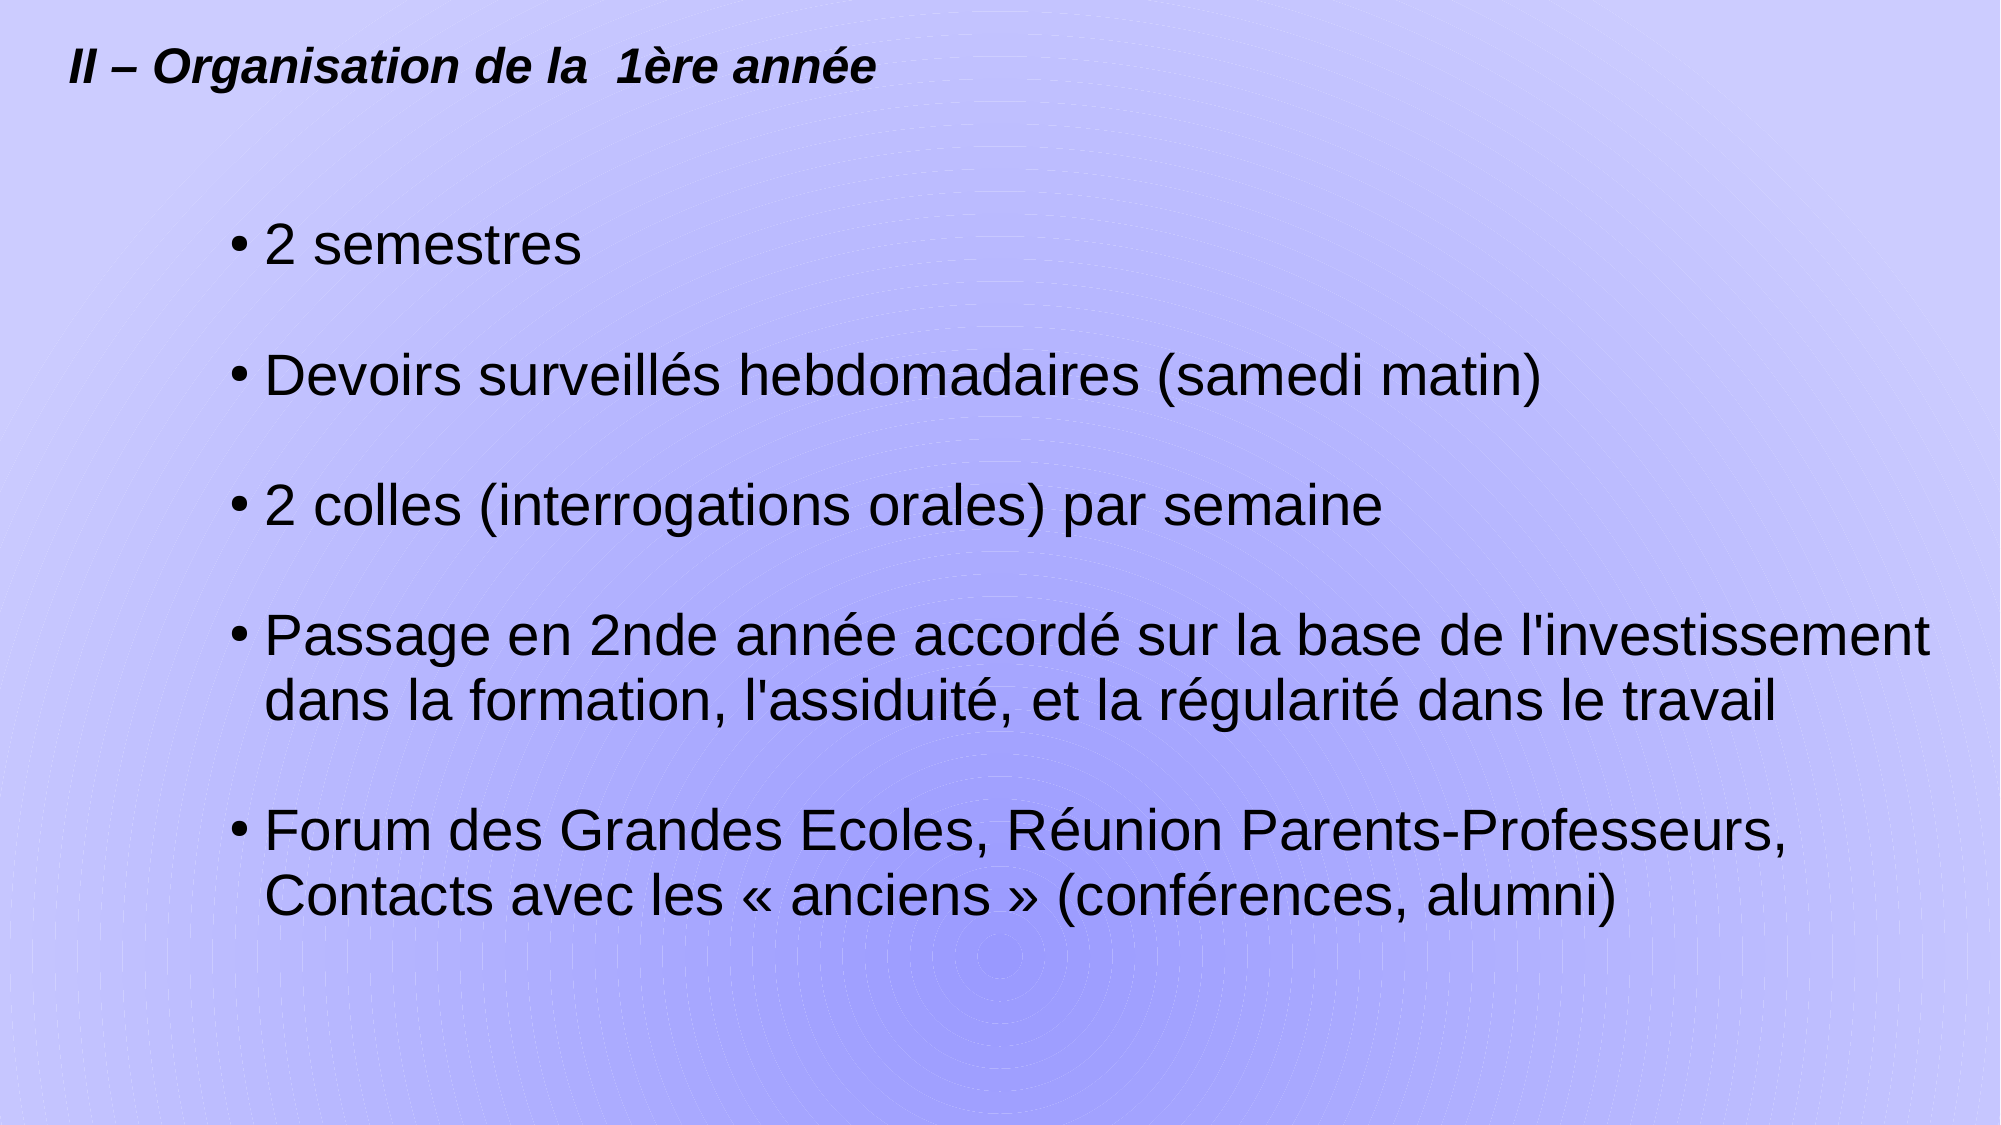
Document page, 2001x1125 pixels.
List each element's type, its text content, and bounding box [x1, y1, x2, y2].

text_box 2 semestres Devoirs surveillés hebdomadaires (samedi matin) 2 colles (interrogations orales) par semaine Passage en 2nde année accordé sur la base de l'investissement dans la formation, l'assiduité, et la régularité dans le travail Forum des Grandes Ecoles, Réunion Parents-Professeurs, Contacts avec les « anciens » (conférences, alumni) [214, 204, 1961, 933]
text_box II – Organisation de la 1ère année [53, 31, 957, 160]
